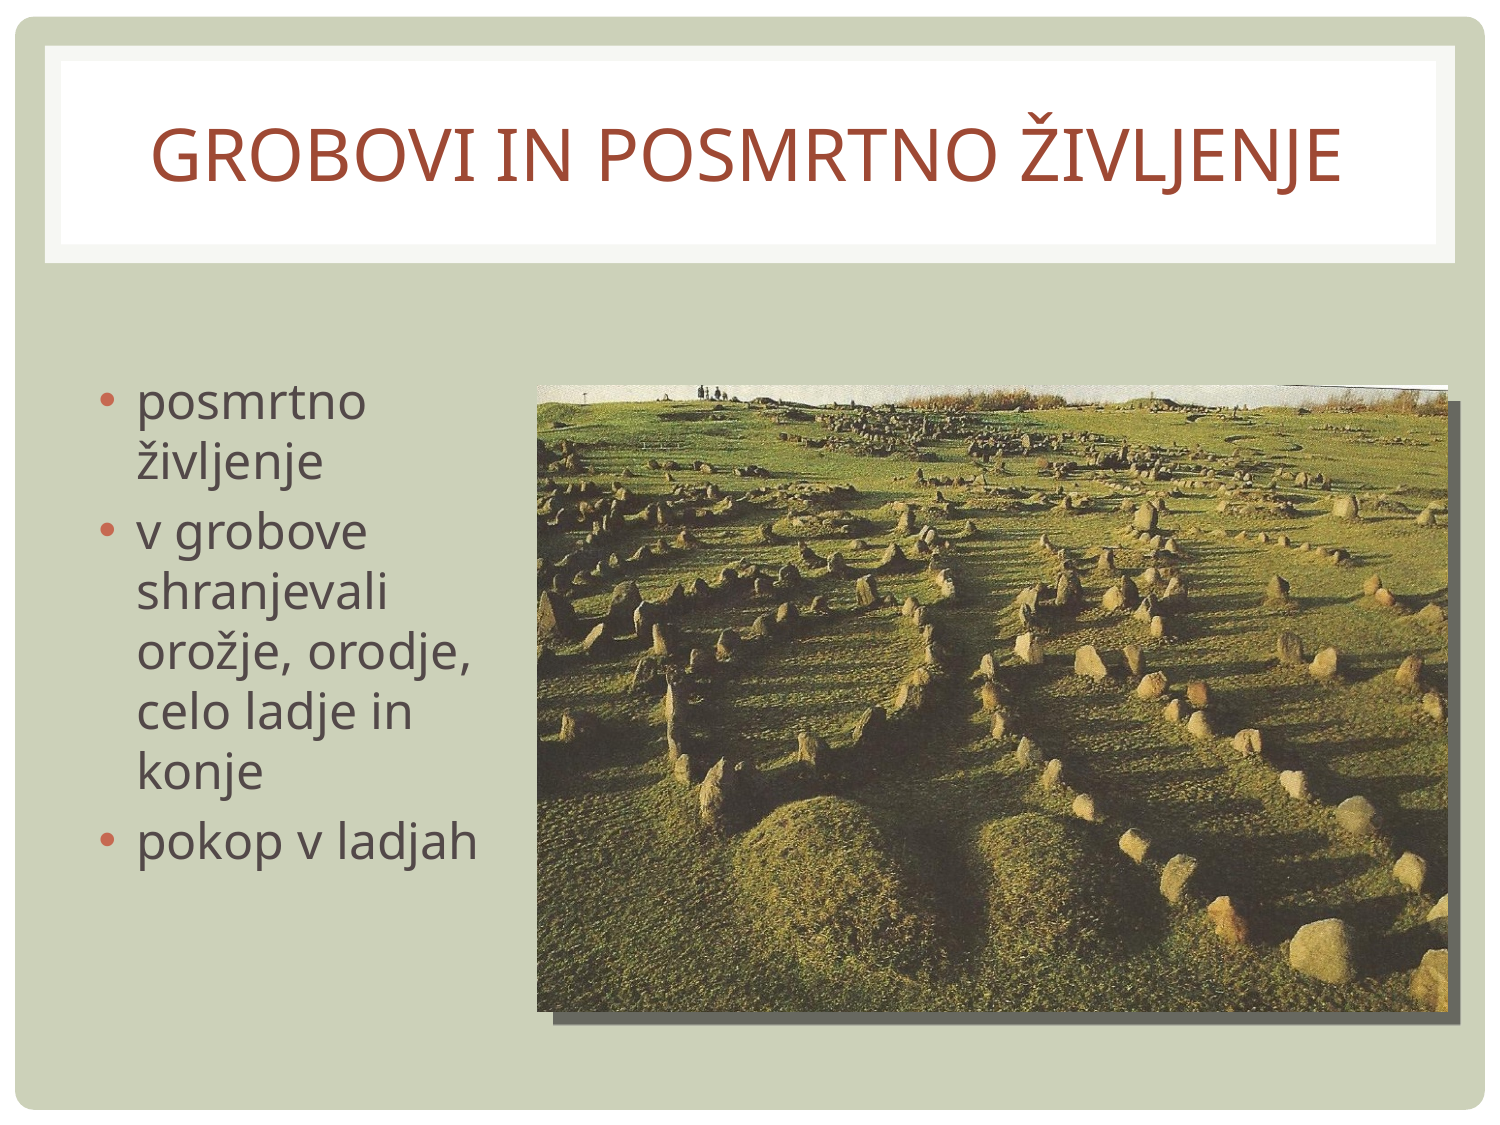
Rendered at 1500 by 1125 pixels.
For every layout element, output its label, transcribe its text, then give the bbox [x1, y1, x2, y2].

title Grobovi in posmrtno življenje [69, 66, 1425, 238]
list posmrtno življenje v grobove shranjevali orožje, orodje, celo ladje in konje pokop v ladjah [64, 361, 509, 967]
picture [537, 385, 1448, 1012]
